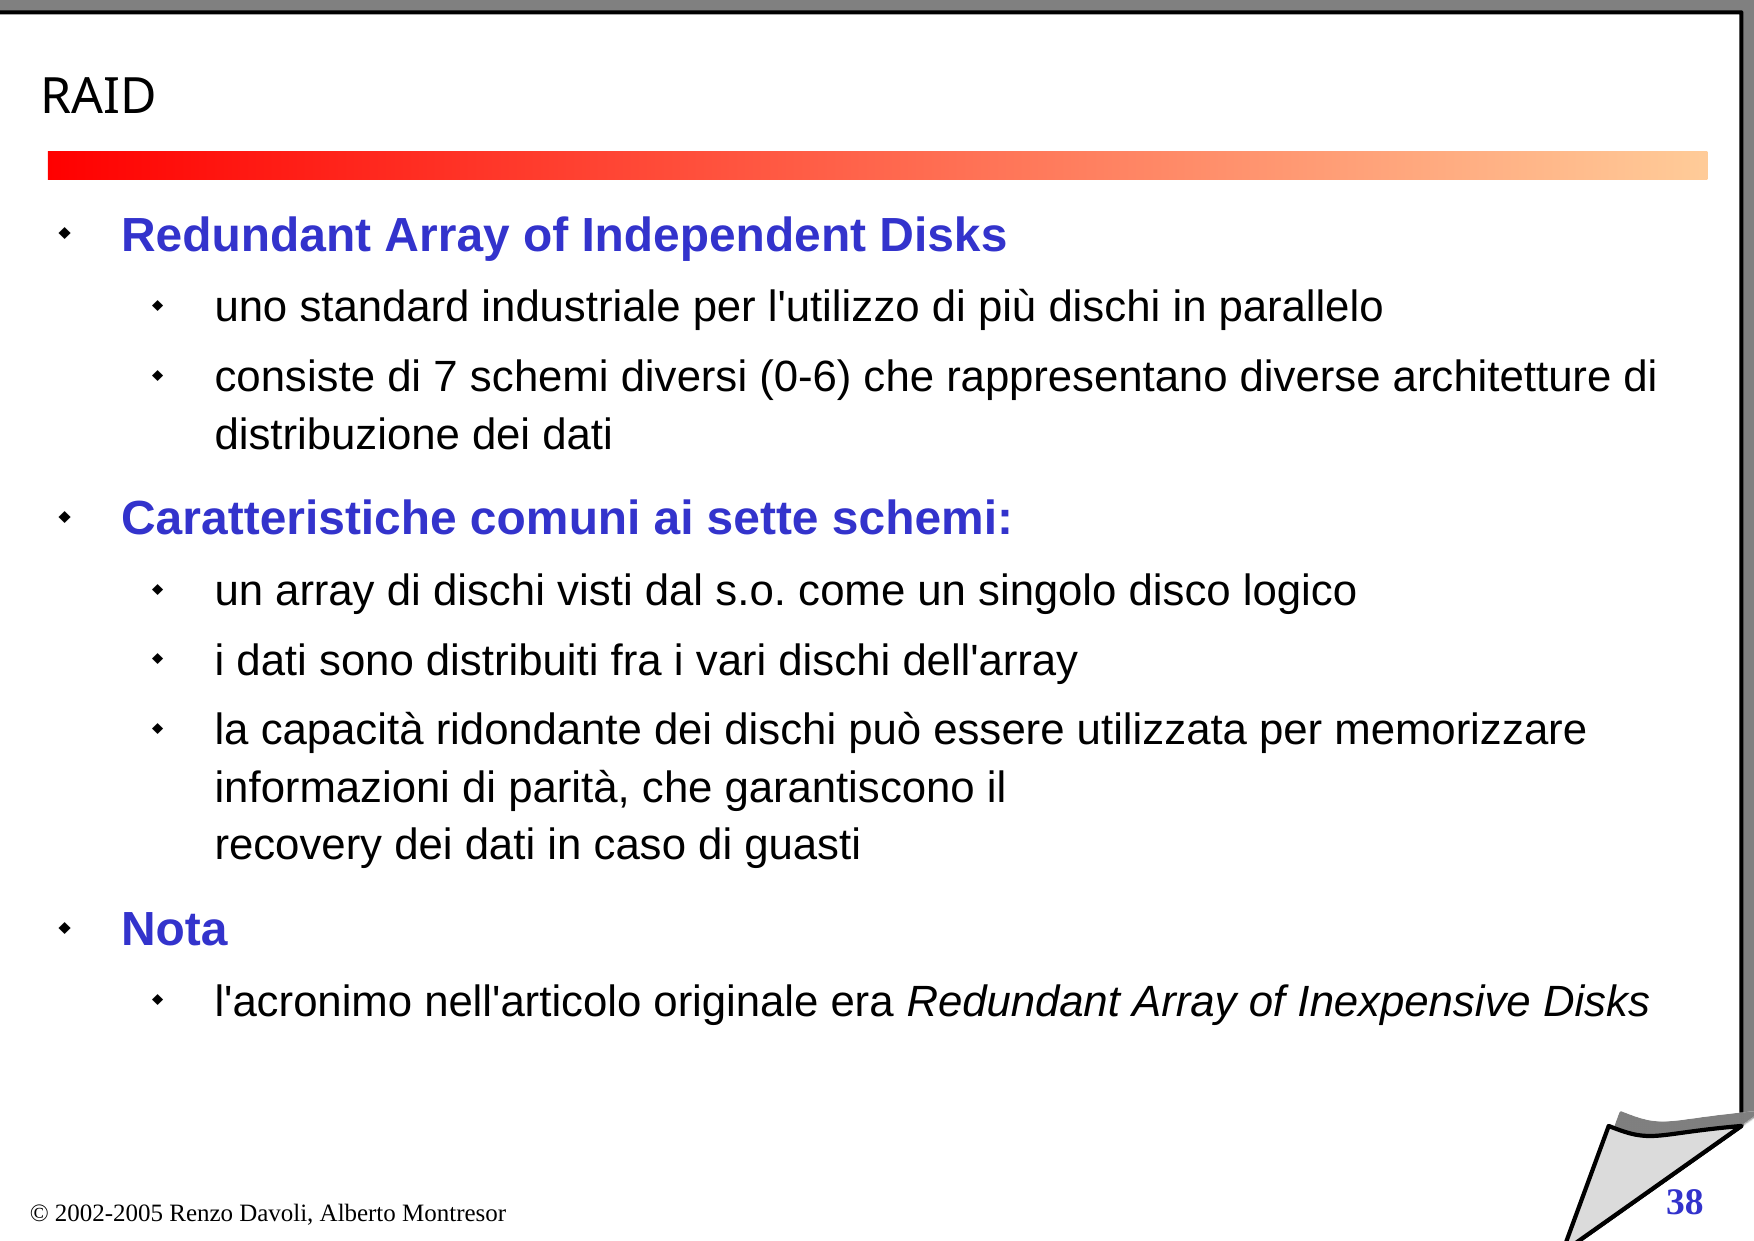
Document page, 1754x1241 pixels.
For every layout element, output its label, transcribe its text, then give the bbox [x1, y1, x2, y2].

title RAID [40, 49, 1714, 144]
list Redundant Array of Independent Disks uno standard industriale per l'utilizzo di più dischi in parallelo consiste di 7 schemi diversi (0-6) che rappresentano diverse architetture di distribuzione dei dati Caratteristiche comuni ai sette schemi: un array di dischi visti dal s.o. come un singolo disco logico i dati sono distribuiti fra i vari dischi dell'array la capacità ridondante dei dischi può essere utilizzata per memorizzare informazioni di parità, che garantiscono il recovery dei dati in caso di guasti Nota l'acronimo nell'articolo originale era Redundant Array of Inexpensive Disks [58, 206, 1696, 1170]
